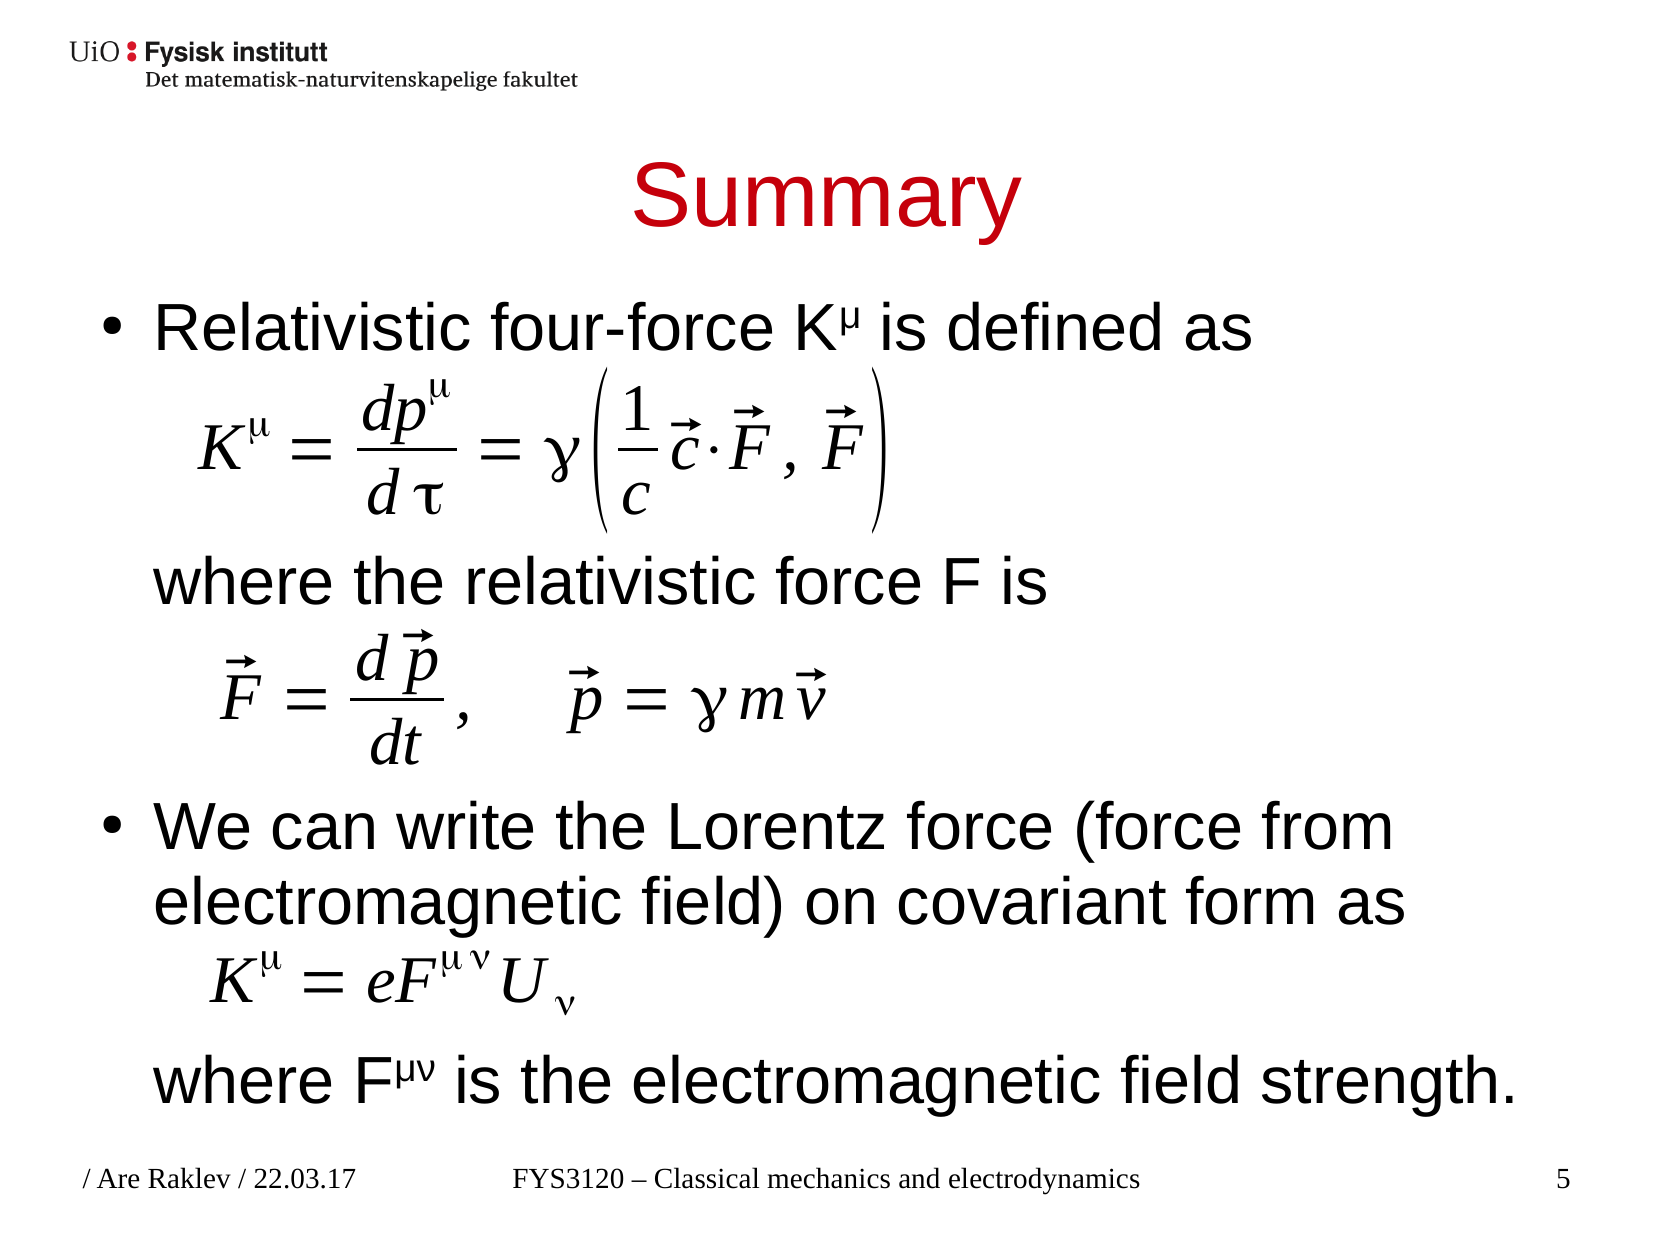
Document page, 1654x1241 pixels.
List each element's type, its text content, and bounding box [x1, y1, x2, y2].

list Relativistic four-force Kμ is defined as where the relativistic force F is We can write the Lorentz force (force from electromagnetic field) on covariant form as where Fμν is the electromagnetic field strength. [82, 290, 1571, 1147]
chart [211, 621, 836, 779]
chart [199, 942, 583, 1018]
picture [68, 37, 581, 93]
chart [187, 363, 898, 538]
title Summary [82, 90, 1571, 290]
